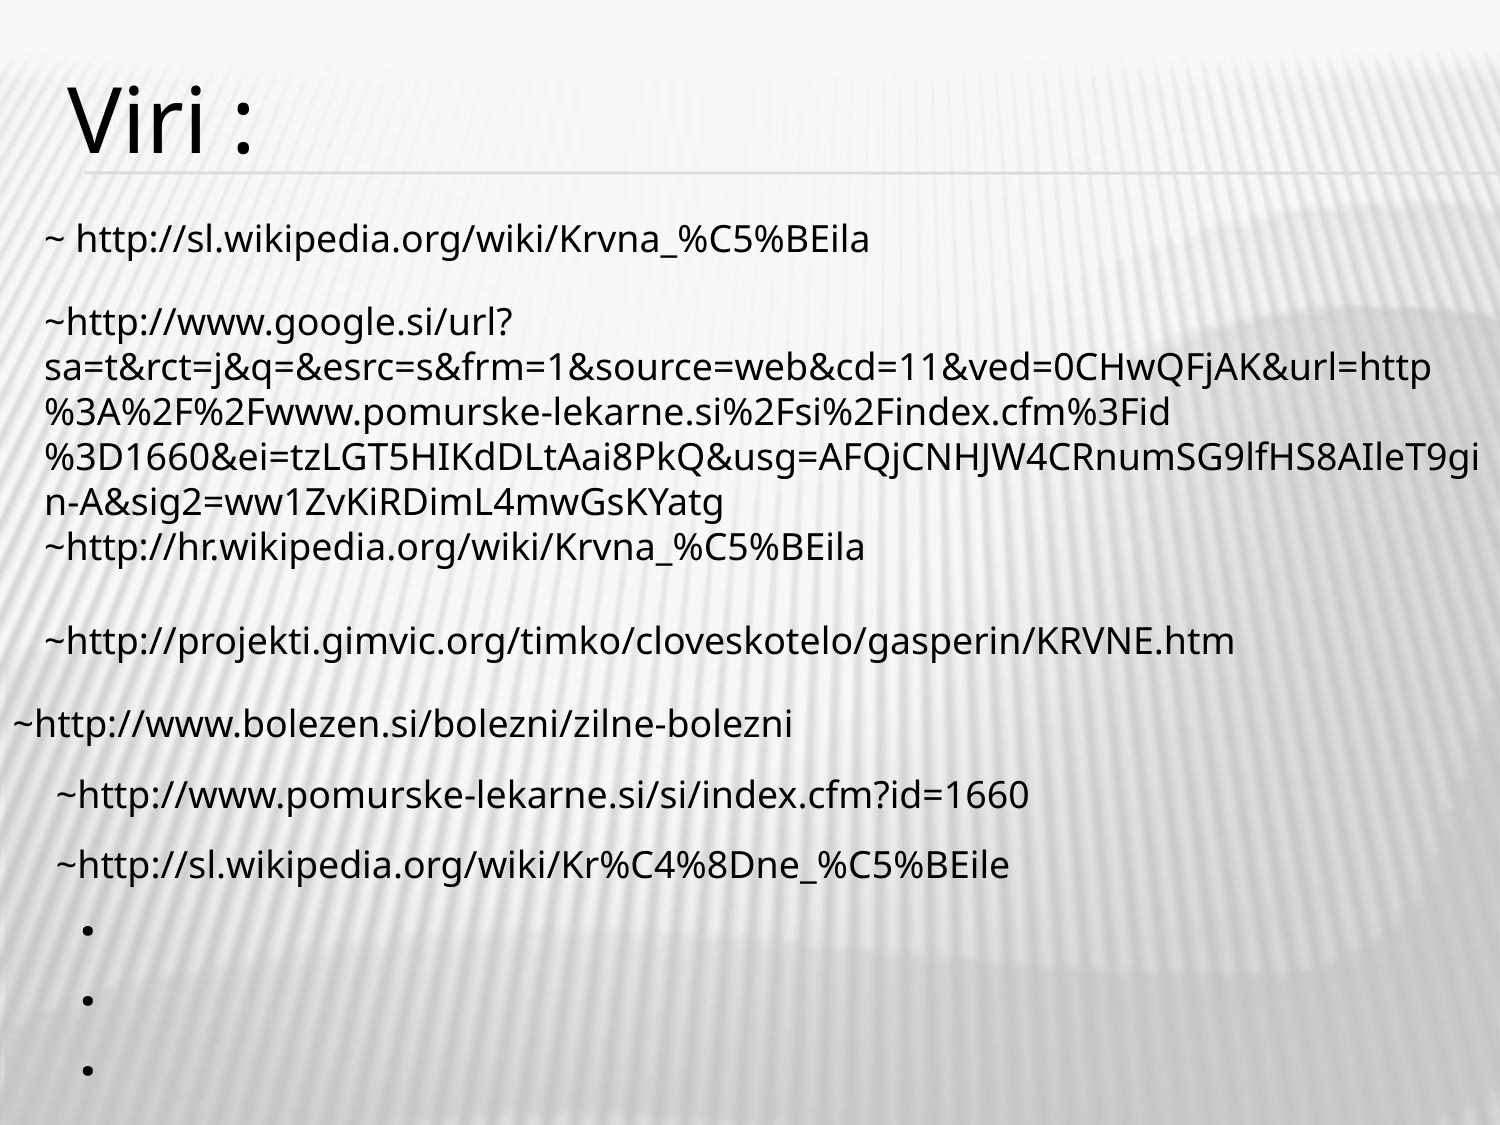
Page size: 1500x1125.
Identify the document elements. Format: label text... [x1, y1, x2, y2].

text_box ~http://www.bolezen.si/bolezni/zilne-bolezni [0, 692, 810, 753]
text_box ~http://www.pomurske-lekarne.si/si/index.cfm?id=1660 [41, 763, 1456, 824]
text_box ~http://hr.wikipedia.org/wiki/Krvna_%C5%BEila [29, 515, 1232, 576]
text_box Viri : [53, 54, 987, 180]
text_box . . . [64, 869, 349, 1095]
text_box ~ http://sl.wikipedia.org/wiki/Krvna_%C5%BEila [29, 207, 960, 268]
text_box ~http://sl.wikipedia.org/wiki/Kr%C4%8Dne_%C5%BEile [41, 834, 1500, 894]
picture [0, 0, 1500, 1125]
text_box ~http://projekti.gimvic.org/timko/cloveskotelo/gasperin/KRVNE.htm [29, 609, 1477, 670]
text_box ~http://www.google.si/url?sa=t&rct=j&q=&esrc=s&frm=1&source=web&cd=11&ved=0CHwQFjAK&url=http%3A%2F%2Fwww.pomurske-lekarne.si%2Fsi%2Findex.cfm%3Fid%3D1660&ei=tzLGT5HIKdDLtAai8PkQ&usg=AFQjCNHJW4CRnumSG9lfHS8AIleT9gin-A&sig2=ww1ZvKiRDimL4mwGsKYatg [29, 290, 1500, 531]
